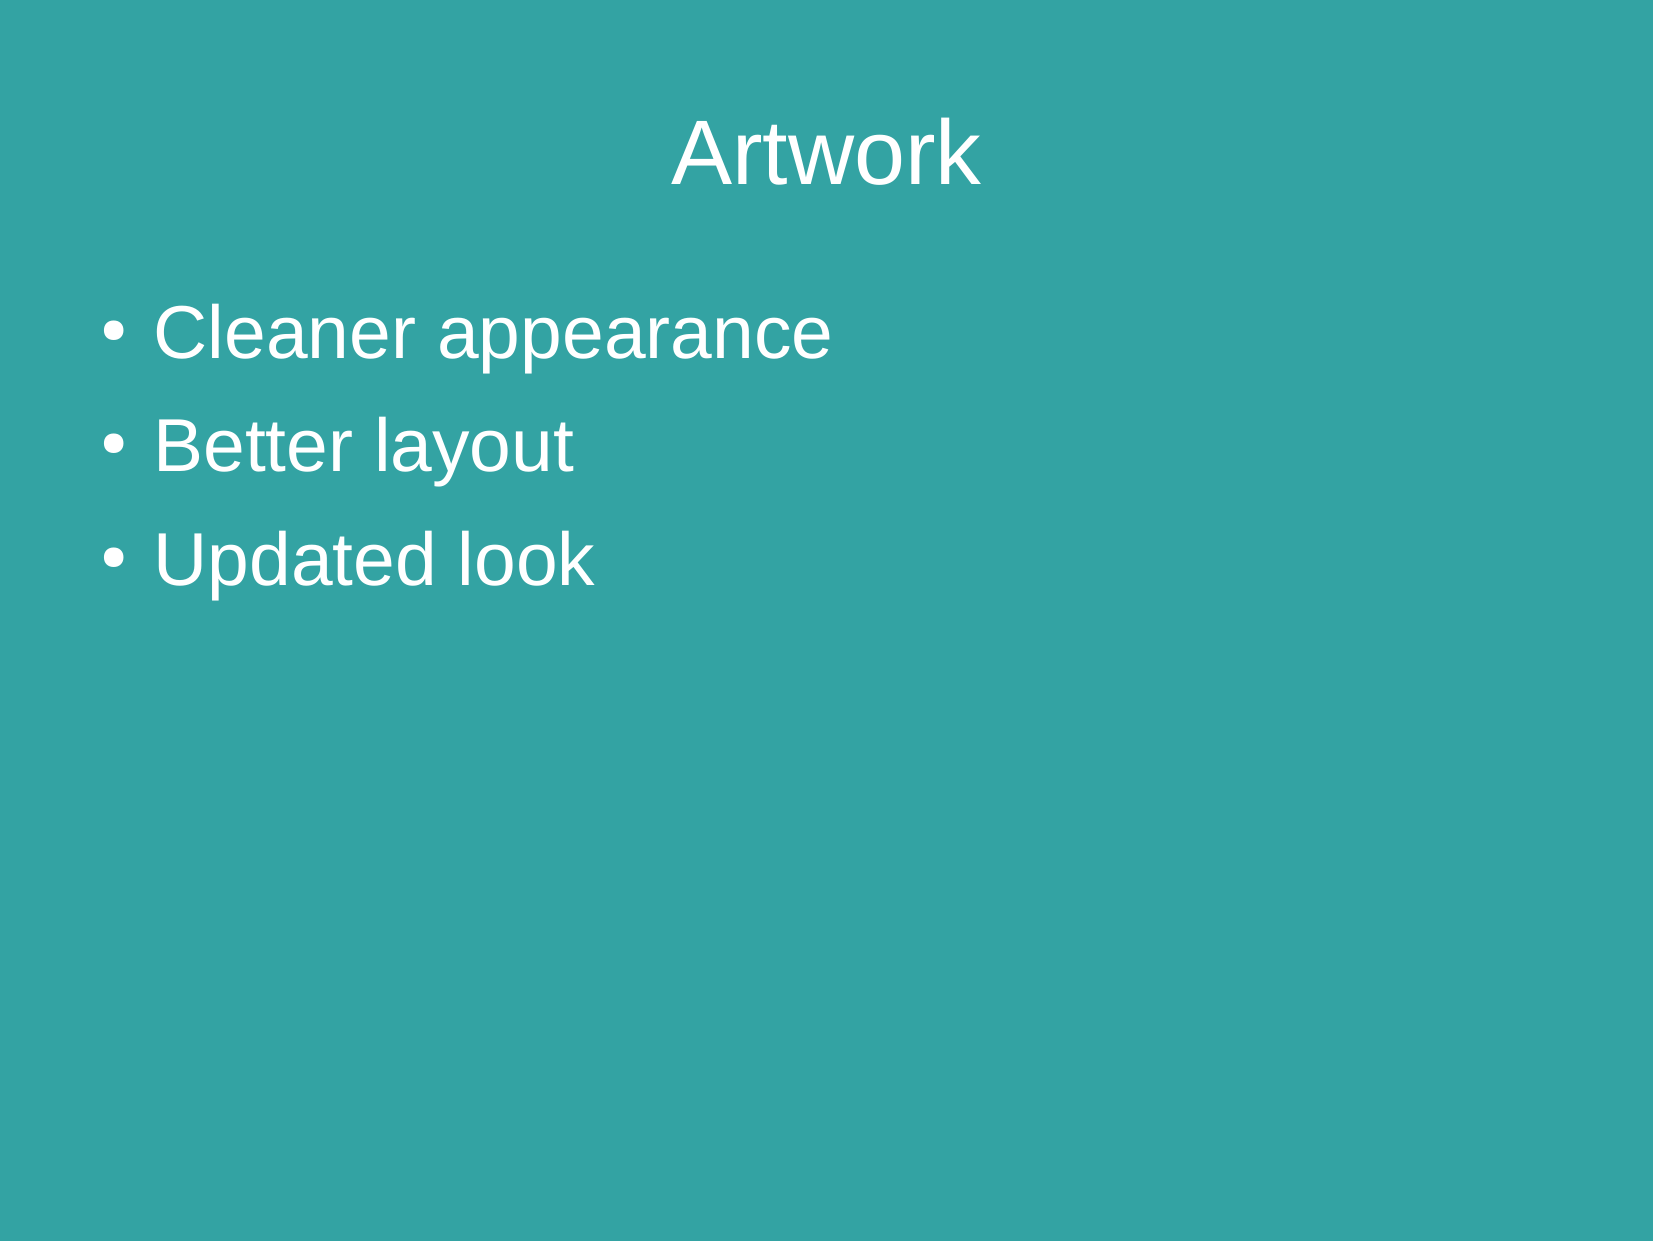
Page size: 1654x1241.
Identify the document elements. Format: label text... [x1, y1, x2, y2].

list Cleaner appearance Better layout Updated look [82, 290, 1571, 1109]
title Artwork [82, 49, 1571, 257]
